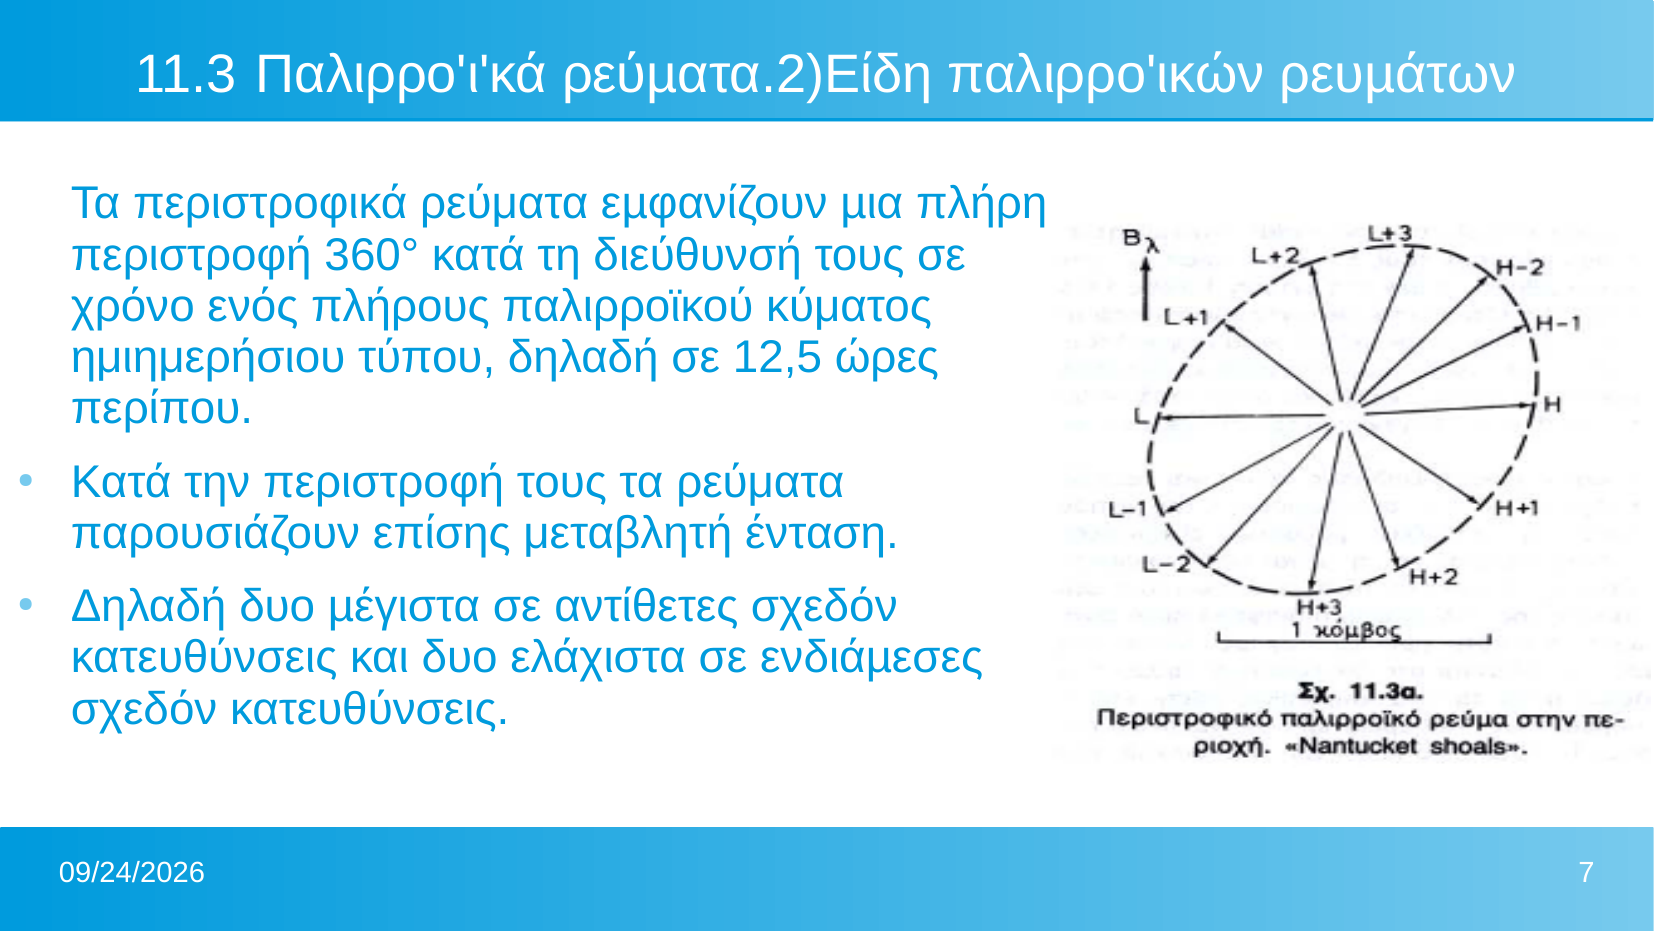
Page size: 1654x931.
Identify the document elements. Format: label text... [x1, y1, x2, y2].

list Τα περιστροφικά ρεύματα εµφανίζουν µια πλήρη περιστροφή 360° κατά τη διεύθυνσή τους σε χρόνο ενός πλήρους παλιρροϊκού κύματος ημιημερήσιου τύπου, δηλαδή σε 12,5 ώρες περίπου. Κατά την περιστροφή τους τα ρεύματα παρουσιάζουν επίσης μεταβλητή ένταση. Δηλαδή δυο µέγιστα σε αντίθετες σχεδόν κατευθύνσεις και δυο ελάχιστα σε ενδιάµεσες σχεδόν κατευθύνσεις. [0, 177, 1050, 768]
title 11.3 Παλιρρο'ι'κά ρεύµατα.2)Είδη παλιρρο'ικών ρευµάτων [59, 29, 1595, 108]
picture [1050, 177, 1651, 768]
